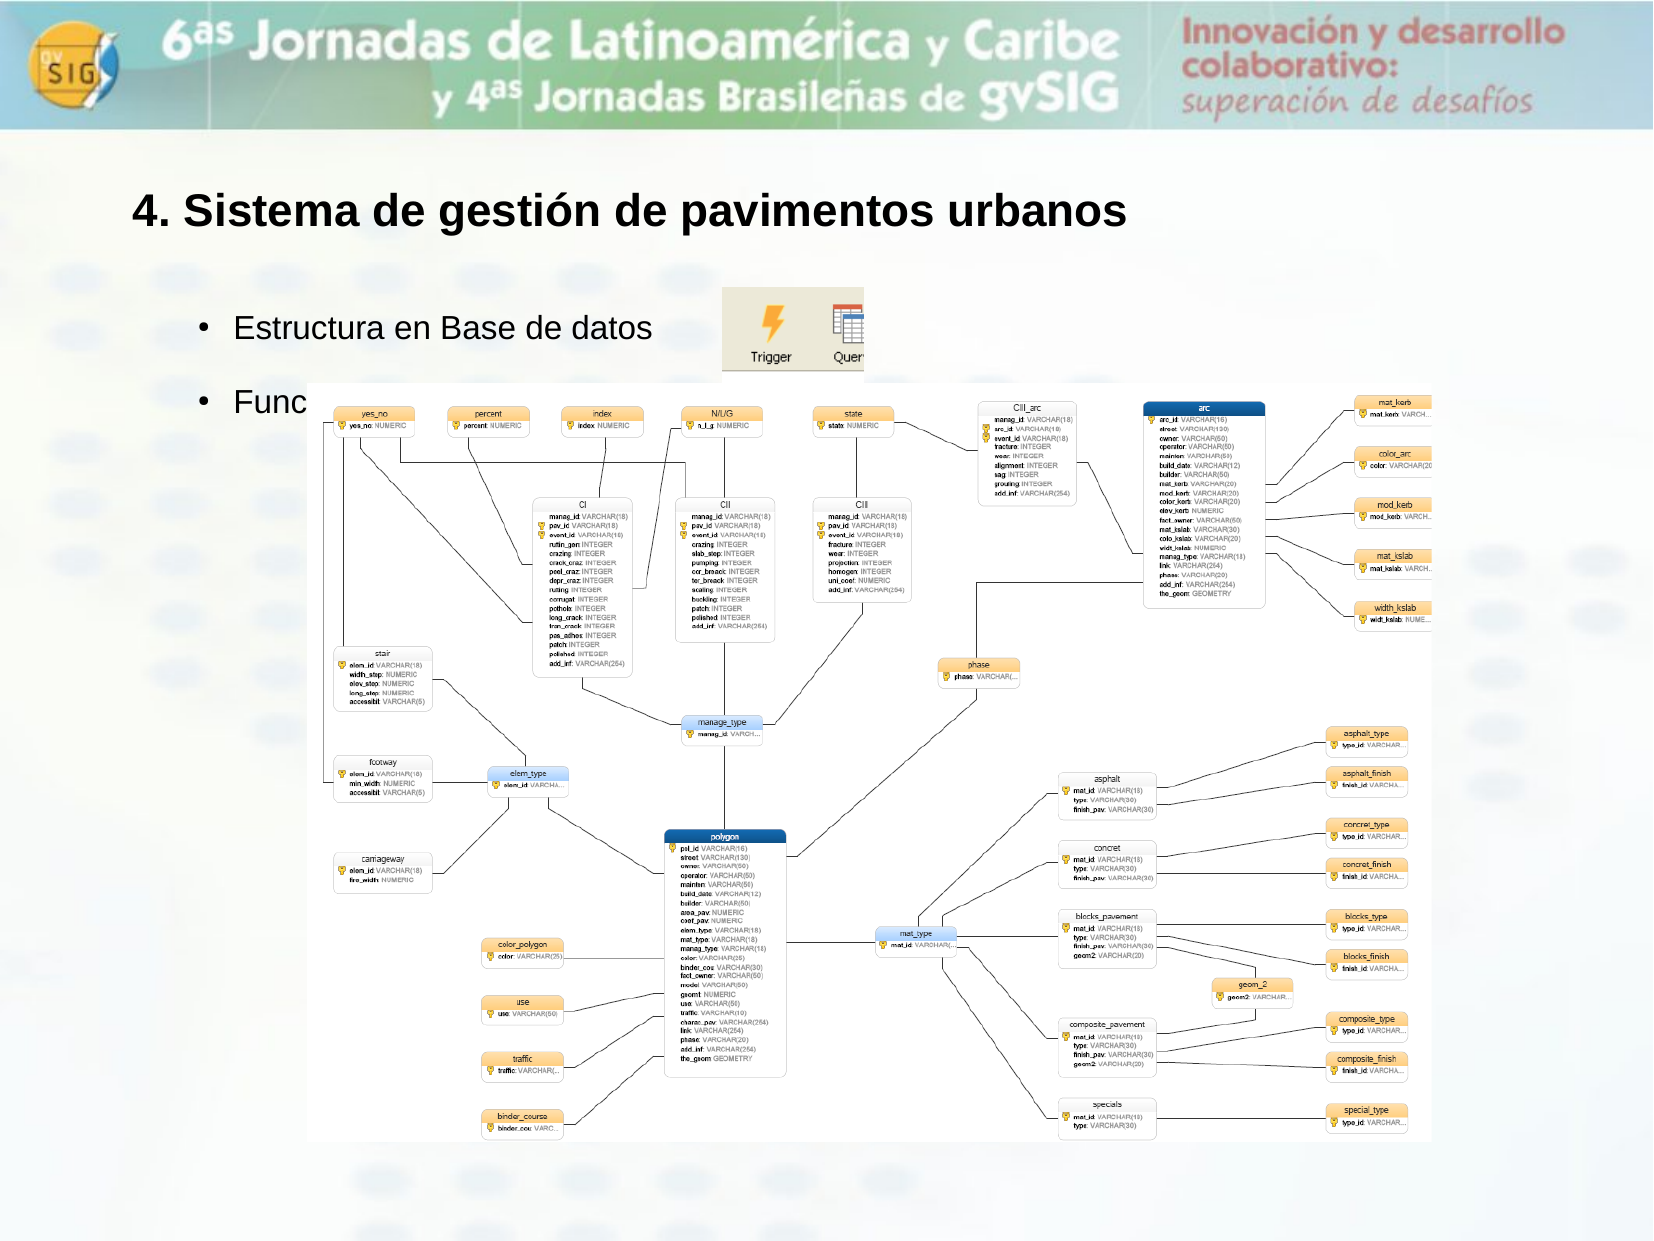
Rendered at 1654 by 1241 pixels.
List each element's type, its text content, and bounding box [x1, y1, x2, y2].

text_box 4. Sistema de gestión de pavimentos urbanos [118, 177, 1595, 244]
picture [0, 0, 1653, 1241]
text_box Estructura en Base de datos Funcionalidades: Triggers [147, 264, 1477, 544]
